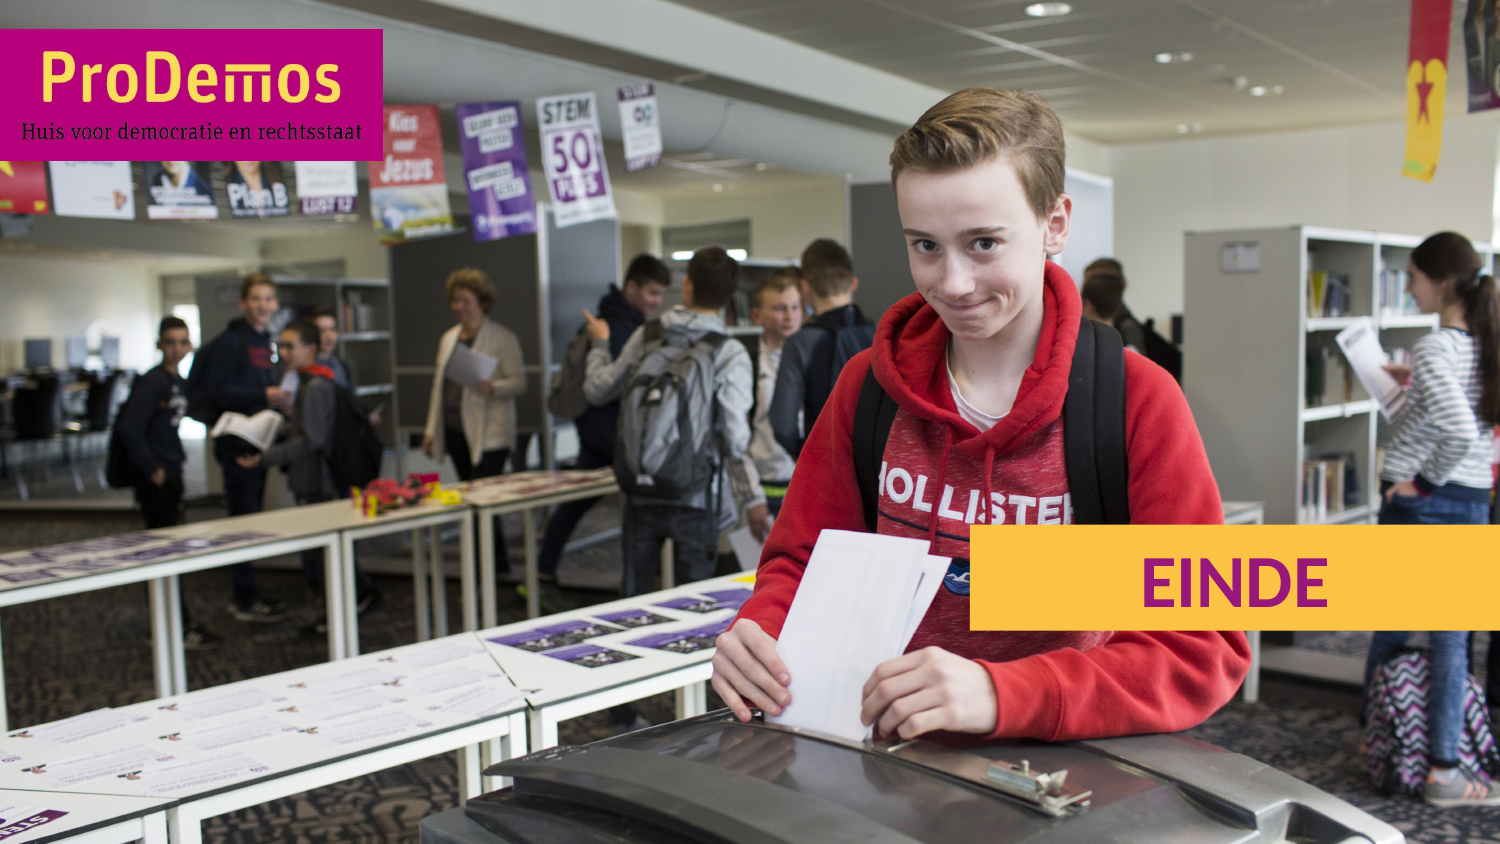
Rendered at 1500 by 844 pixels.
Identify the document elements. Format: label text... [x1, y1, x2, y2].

picture [0, 0, 1500, 844]
text_box EINDE [969, 524, 1500, 631]
